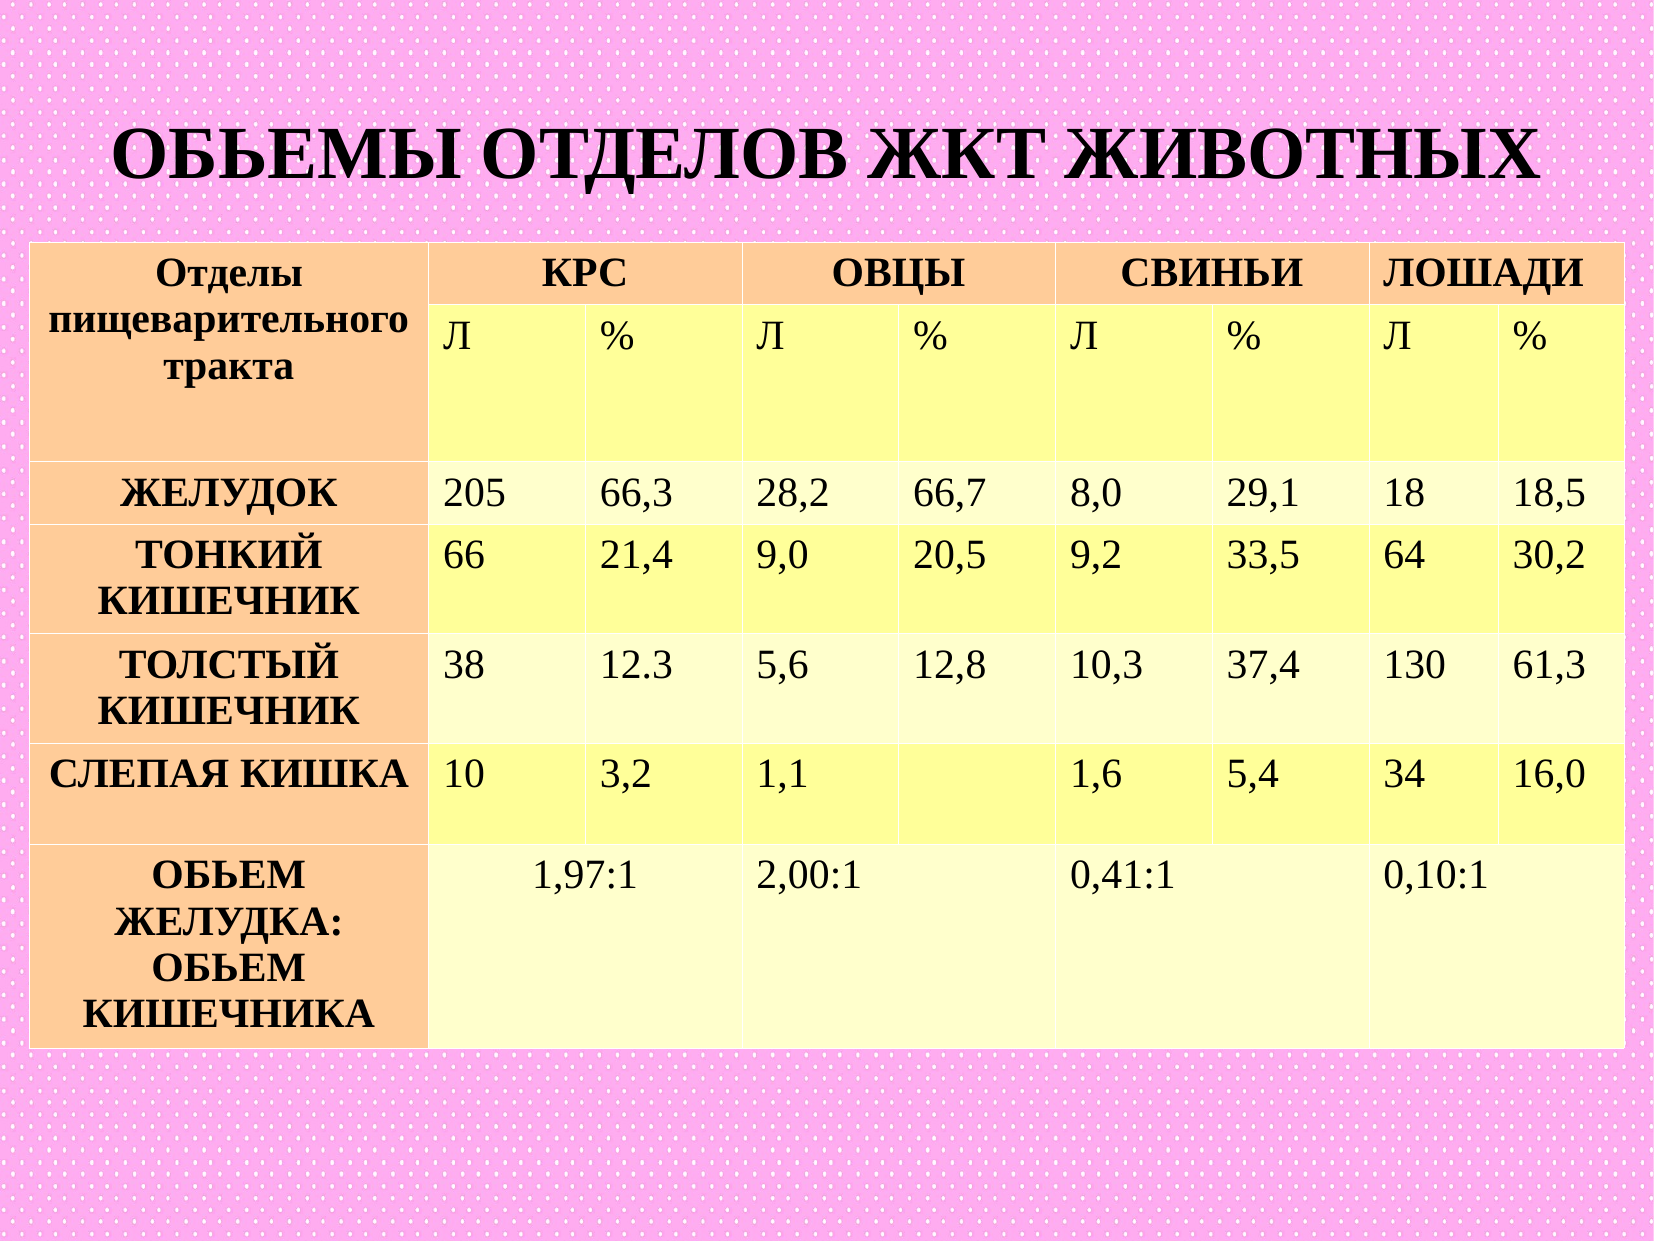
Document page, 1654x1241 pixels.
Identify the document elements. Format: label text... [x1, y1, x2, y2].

table_cell СЛЕПАЯ КИШКА [30, 744, 428, 844]
table_cell ЖЕЛУДОК [30, 462, 428, 524]
table_cell 66,3 [586, 462, 742, 524]
table_cell % [586, 305, 742, 461]
table_cell 12.3 [586, 634, 742, 743]
table_cell Л [1370, 305, 1498, 461]
table_cell Л [1056, 305, 1212, 461]
table_cell 3,2 [586, 744, 742, 844]
table_cell 33,5 [1213, 525, 1369, 633]
table_cell 20,5 [899, 525, 1055, 633]
table_cell 18,5 [1499, 462, 1624, 524]
table_cell ТОЛСТЫЙ КИШЕЧНИК [30, 634, 428, 743]
table_cell 8,0 [1056, 462, 1212, 524]
table_cell % [1213, 305, 1369, 461]
table_cell 10 [429, 744, 585, 844]
table_cell 29,1 [1213, 462, 1369, 524]
table_cell 130 [1370, 634, 1498, 743]
table_cell 30,2 [1499, 525, 1624, 633]
picture [0, 0, 1654, 1241]
table_cell ОБЬЕМ ЖЕЛУДКА: ОБЬЕМ КИШЕЧНИКА [30, 845, 428, 1048]
table_cell 38 [429, 634, 585, 743]
table_header Отделы пищеварительного тракта [30, 243, 428, 461]
table_header КРС [429, 257, 742, 304]
table_cell 18 [1370, 462, 1498, 524]
table_cell 9,0 [743, 525, 898, 633]
table_cell 66 [429, 525, 585, 633]
table_cell Л [743, 305, 898, 461]
table_cell ТОНКИЙ КИШЕЧНИК [30, 525, 428, 633]
table_cell 5,6 [743, 634, 898, 743]
table_cell Л [429, 305, 585, 461]
table_cell 1,6 [1056, 744, 1212, 844]
table_cell 205 [429, 462, 585, 524]
table_cell 9,2 [1056, 525, 1212, 633]
table_cell 5,4 [1213, 744, 1369, 844]
table_cell % [899, 305, 1055, 461]
table_cell [899, 744, 1055, 844]
table_cell 1,97:1 [429, 845, 742, 1048]
table_cell 66,7 [899, 462, 1055, 524]
table_header ЛОШАДИ [1370, 243, 1624, 304]
table_cell 1,1 [743, 744, 898, 844]
table_cell % [1499, 305, 1624, 461]
table_cell 64 [1370, 525, 1498, 633]
table_header СВИНЬИ [1056, 257, 1369, 304]
table_cell 61,3 [1499, 634, 1624, 743]
table_cell 34 [1370, 744, 1498, 844]
table_cell 10,3 [1056, 634, 1212, 743]
table_cell 0,10:1 [1370, 845, 1624, 1048]
table_cell 2,00:1 [743, 845, 1055, 1048]
table_cell 21,4 [586, 525, 742, 633]
table_cell 16,0 [1499, 744, 1624, 844]
title ОБЬЕМЫ ОТДЕЛОВ ЖКТ ЖИВОТНЫХ [82, 49, 1571, 257]
table_header ОВЦЫ [743, 257, 1055, 304]
table_cell 0,41:1 [1056, 845, 1369, 1048]
table_cell 12,8 [899, 634, 1055, 743]
table_cell 37,4 [1213, 634, 1369, 743]
table_cell 28,2 [743, 462, 898, 524]
